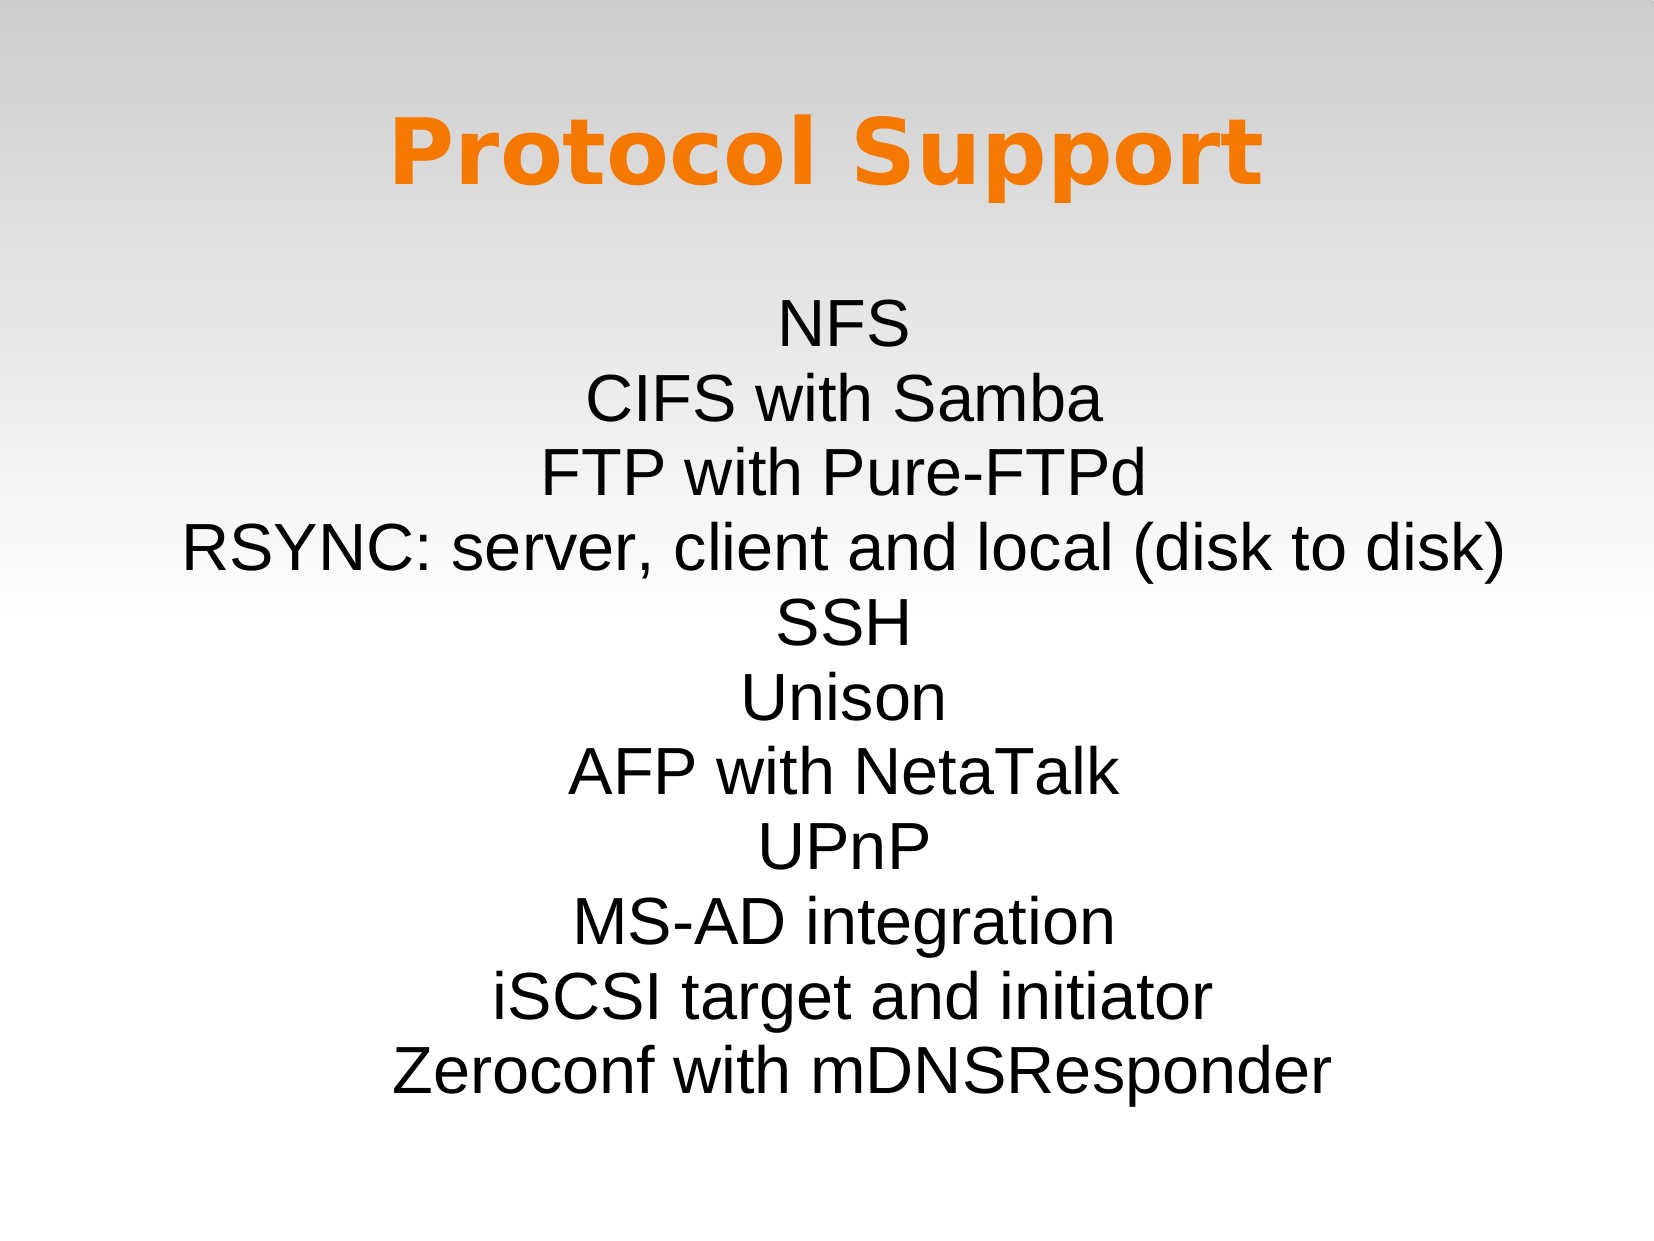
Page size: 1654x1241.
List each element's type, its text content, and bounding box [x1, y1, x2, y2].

subtitle NFS CIFS with Samba FTP with Pure-FTPd RSYNC: server, client and local (disk to disk) SSH Unison AFP with NetaTalk UPnP MS-AD integration iSCSI target and initiator Zeroconf with mDNSResponder [82, 157, 1571, 1237]
title Protocol Support [82, 49, 1571, 157]
